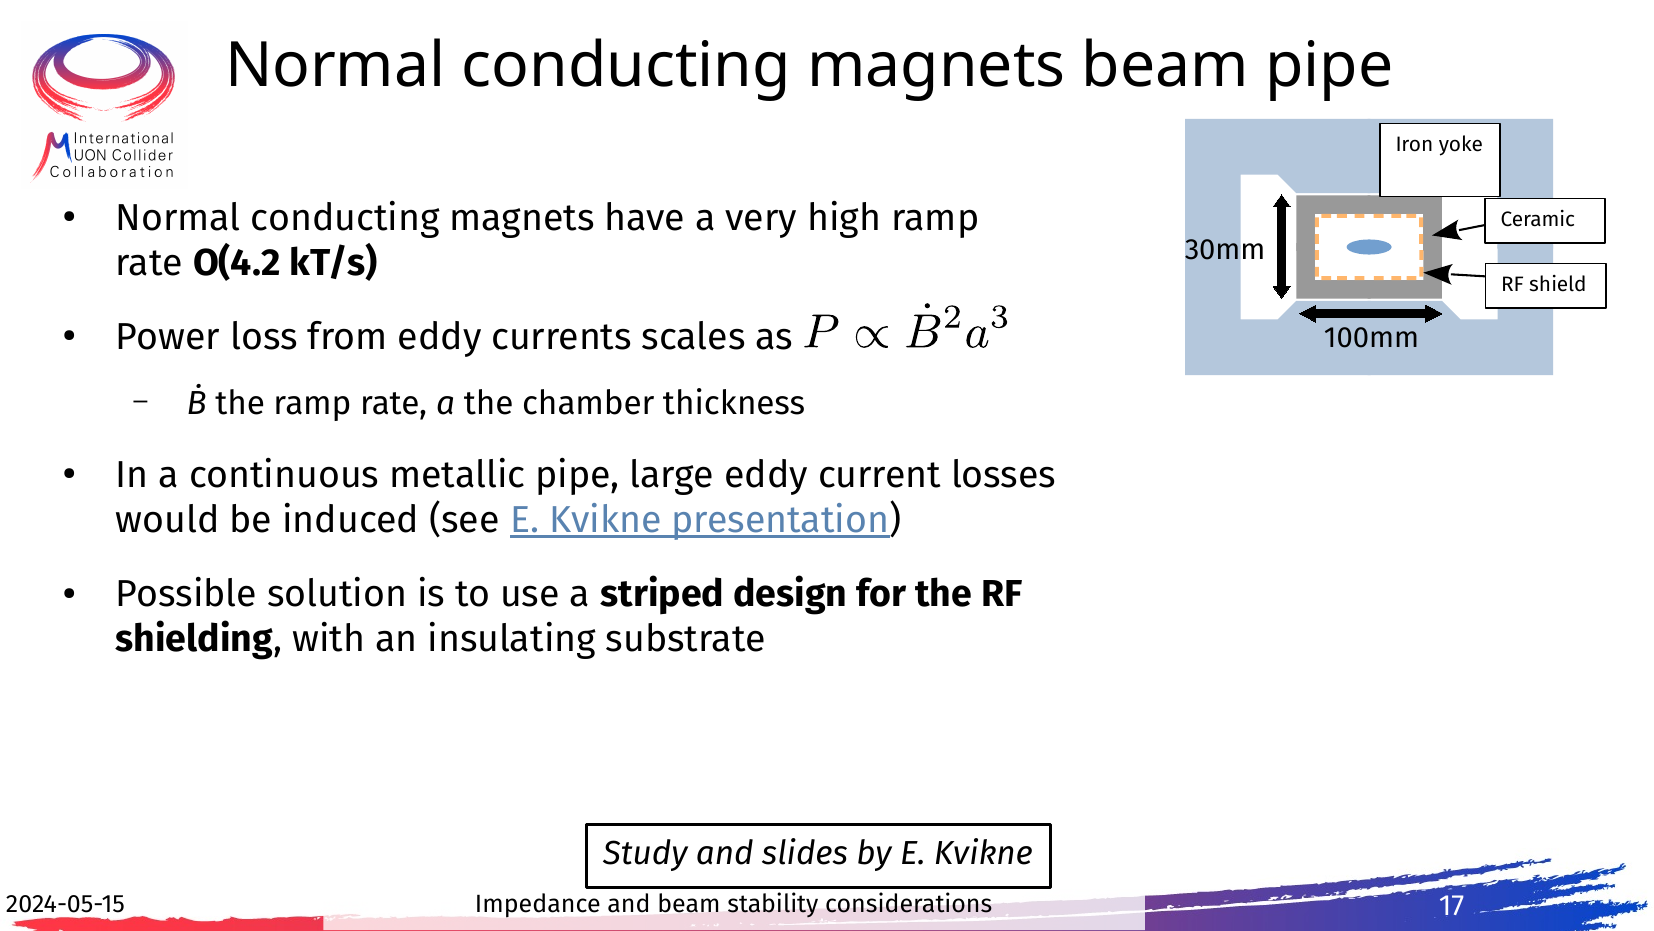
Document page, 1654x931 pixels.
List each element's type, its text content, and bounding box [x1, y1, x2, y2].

picture [588, 882, 1049, 886]
text_box Study and slides by E. Kvikne [586, 824, 1051, 882]
picture [0, 848, 585, 931]
text_box [1296, 195, 1442, 299]
text_box [804, 303, 1008, 348]
text_box [1497, 244, 1554, 263]
text_box [1185, 118, 1554, 225]
text_box [1273, 279, 1291, 299]
text_box Iron yoke [1380, 123, 1501, 166]
picture [21, 21, 188, 189]
text_box [1185, 279, 1554, 376]
text_box Ceramic [1485, 198, 1606, 241]
text_box RF shield [1485, 263, 1606, 305]
picture [1052, 848, 1654, 931]
text_box 30mm [1170, 225, 1295, 279]
text_box [1273, 194, 1291, 225]
list Normal conducting magnets have a very high ramp rate O(4.2 kT/s) Power loss from eddy currents scales as Ḃ the ramp rate, a the chamber thickness In a continuous metallic pipe, large eddy current losses would be induced (see E. Kvikne presentation) Possible solution is to use a striped design for the RF shielding, with an insulating substrate [45, 195, 1111, 871]
text_box 100mm [1309, 312, 1435, 366]
title Normal conducting magnets beam pipe [225, 19, 1571, 181]
